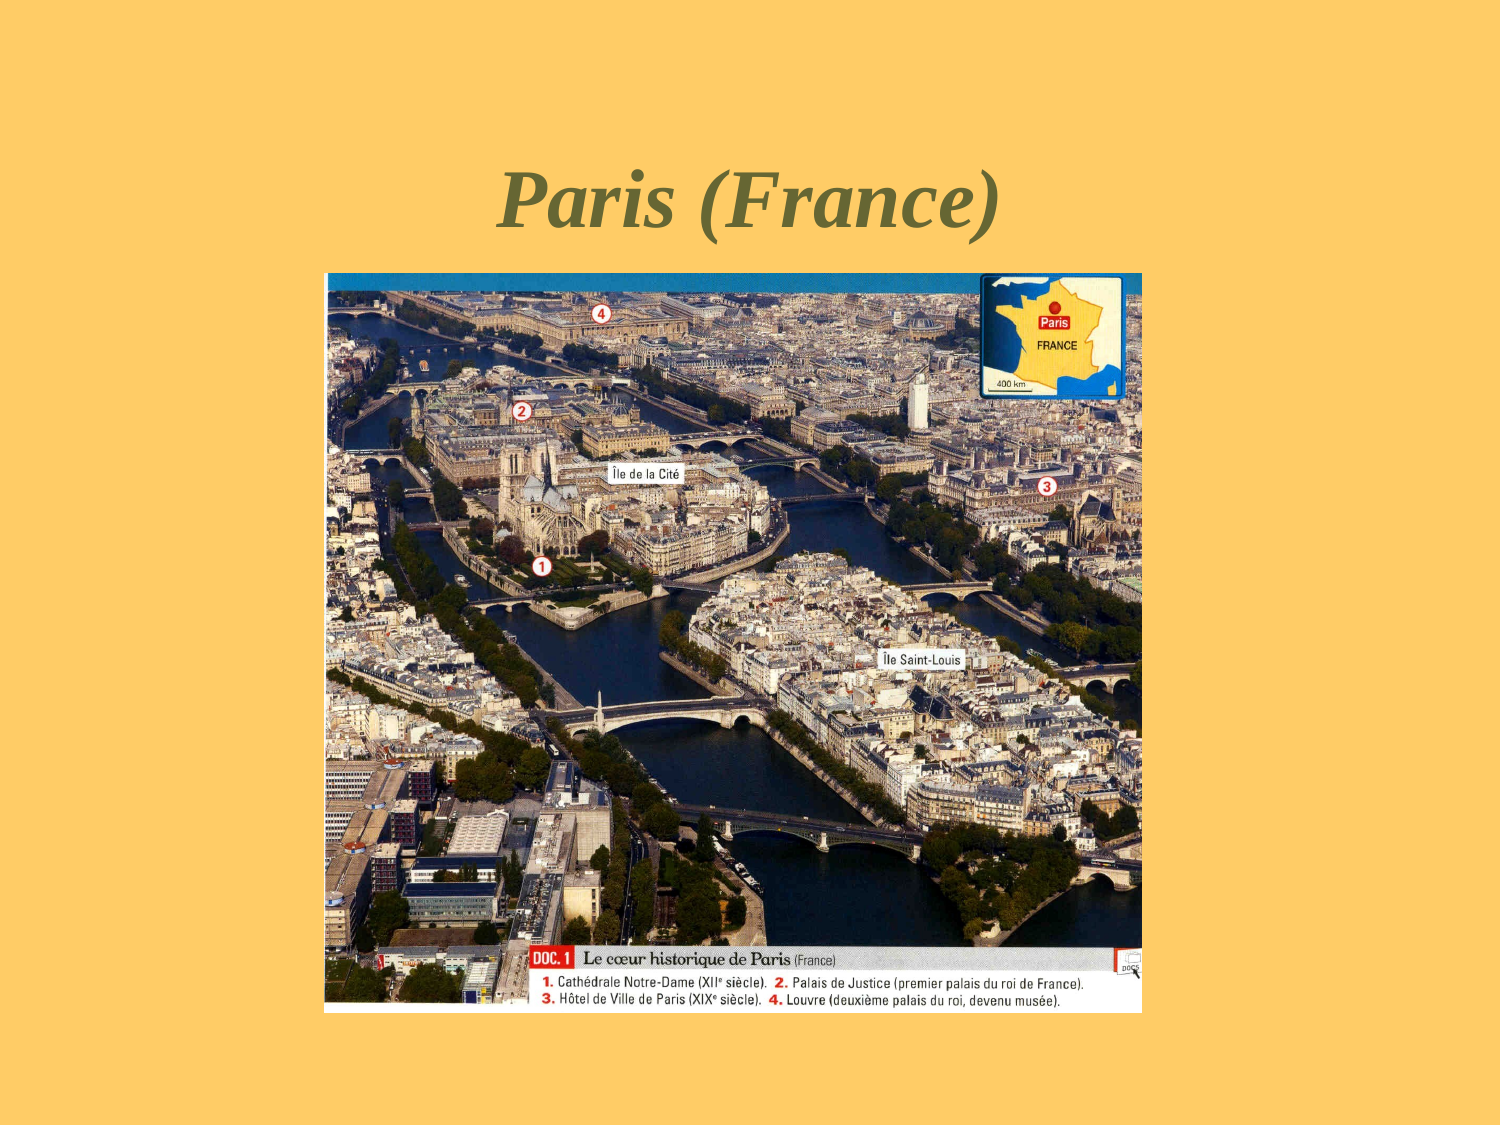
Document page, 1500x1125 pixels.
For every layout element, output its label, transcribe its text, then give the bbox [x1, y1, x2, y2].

picture [324, 273, 1142, 1014]
picture [703, 273, 710, 282]
text_box Paris (France) [112, 99, 1388, 288]
